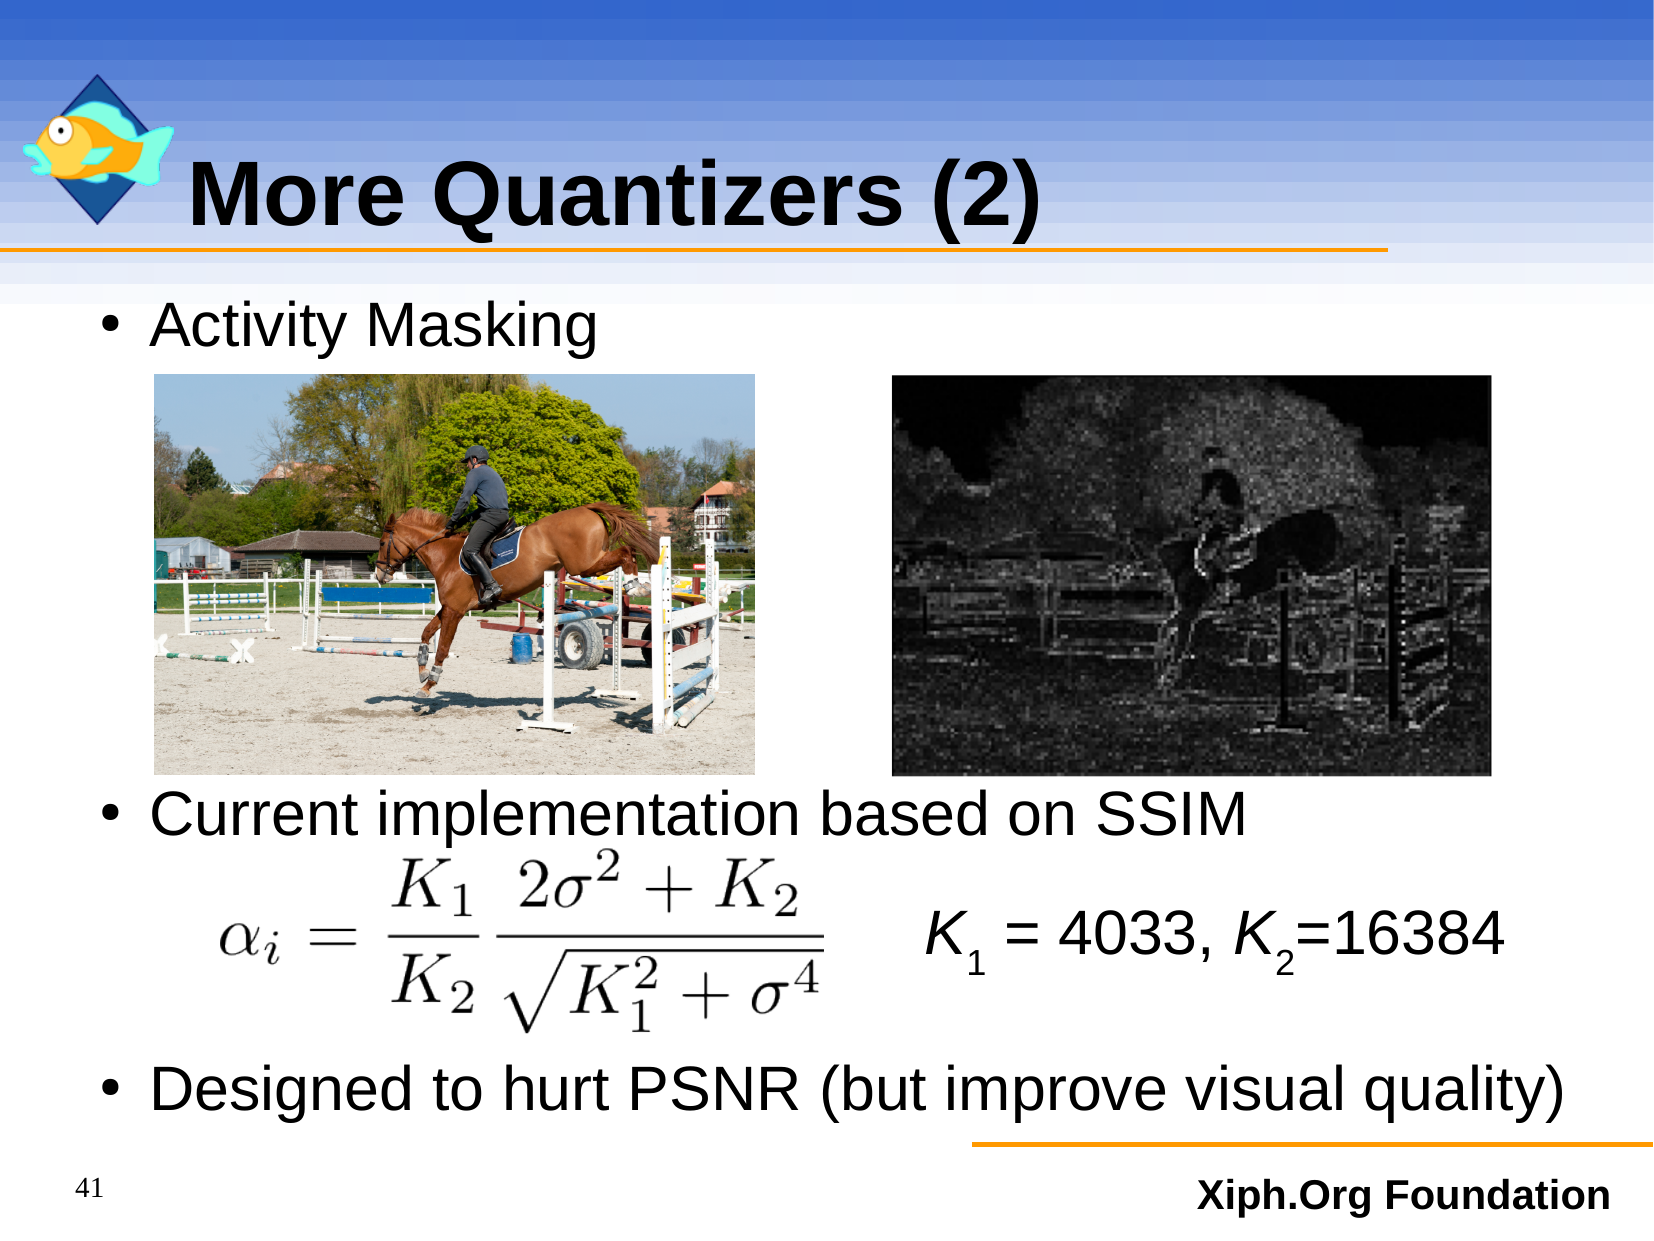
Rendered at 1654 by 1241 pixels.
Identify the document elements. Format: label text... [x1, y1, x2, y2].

list Activity Masking Current implementation based on SSIM K1 = 4033, K2=16384 Designed to hurt PSNR (but improve visual quality) [82, 290, 1571, 1163]
picture [0, 0, 1654, 1241]
title More Quantizers (2) [187, 37, 1571, 245]
